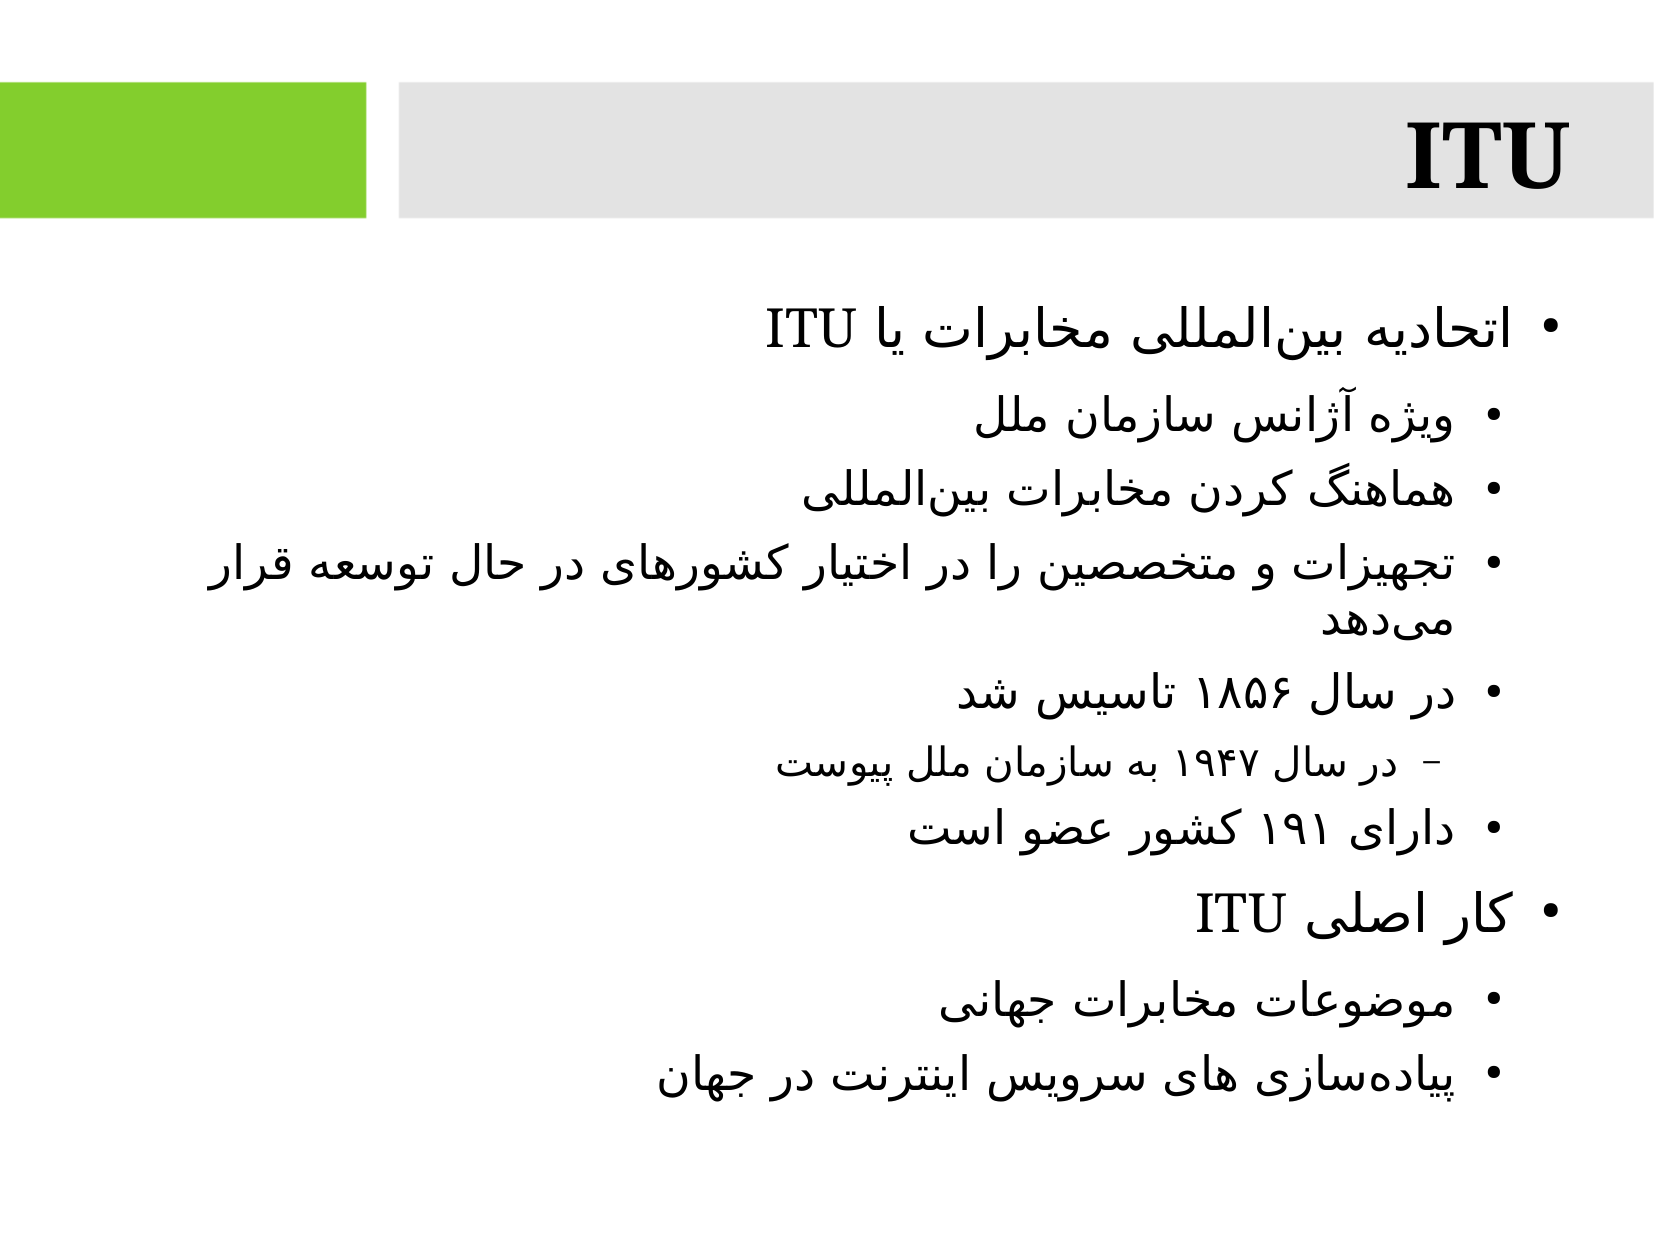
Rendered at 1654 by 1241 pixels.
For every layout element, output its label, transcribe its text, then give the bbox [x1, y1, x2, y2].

picture [0, 0, 1654, 1241]
title ITU [82, 49, 1571, 257]
list اتحادیه بین‌المللی مخابرات یا ITU ویژه آژانس سازمان ملل هماهنگ کردن مخابرات بین‌المللی تجهیزات و متخصصین را در اختیار کشورهای در حال توسعه قرار می‌دهد در سال ۱۸۵۶ تاسیس شد در سال ۱۹۴۷ به سازمان ملل پیوست دارای ۱۹۱ کشور عضو است کار اصلی ITU موضوعات مخابرات جهانی پیاده‌سازی های سرویس اینترنت در جهان [82, 290, 1571, 1109]
